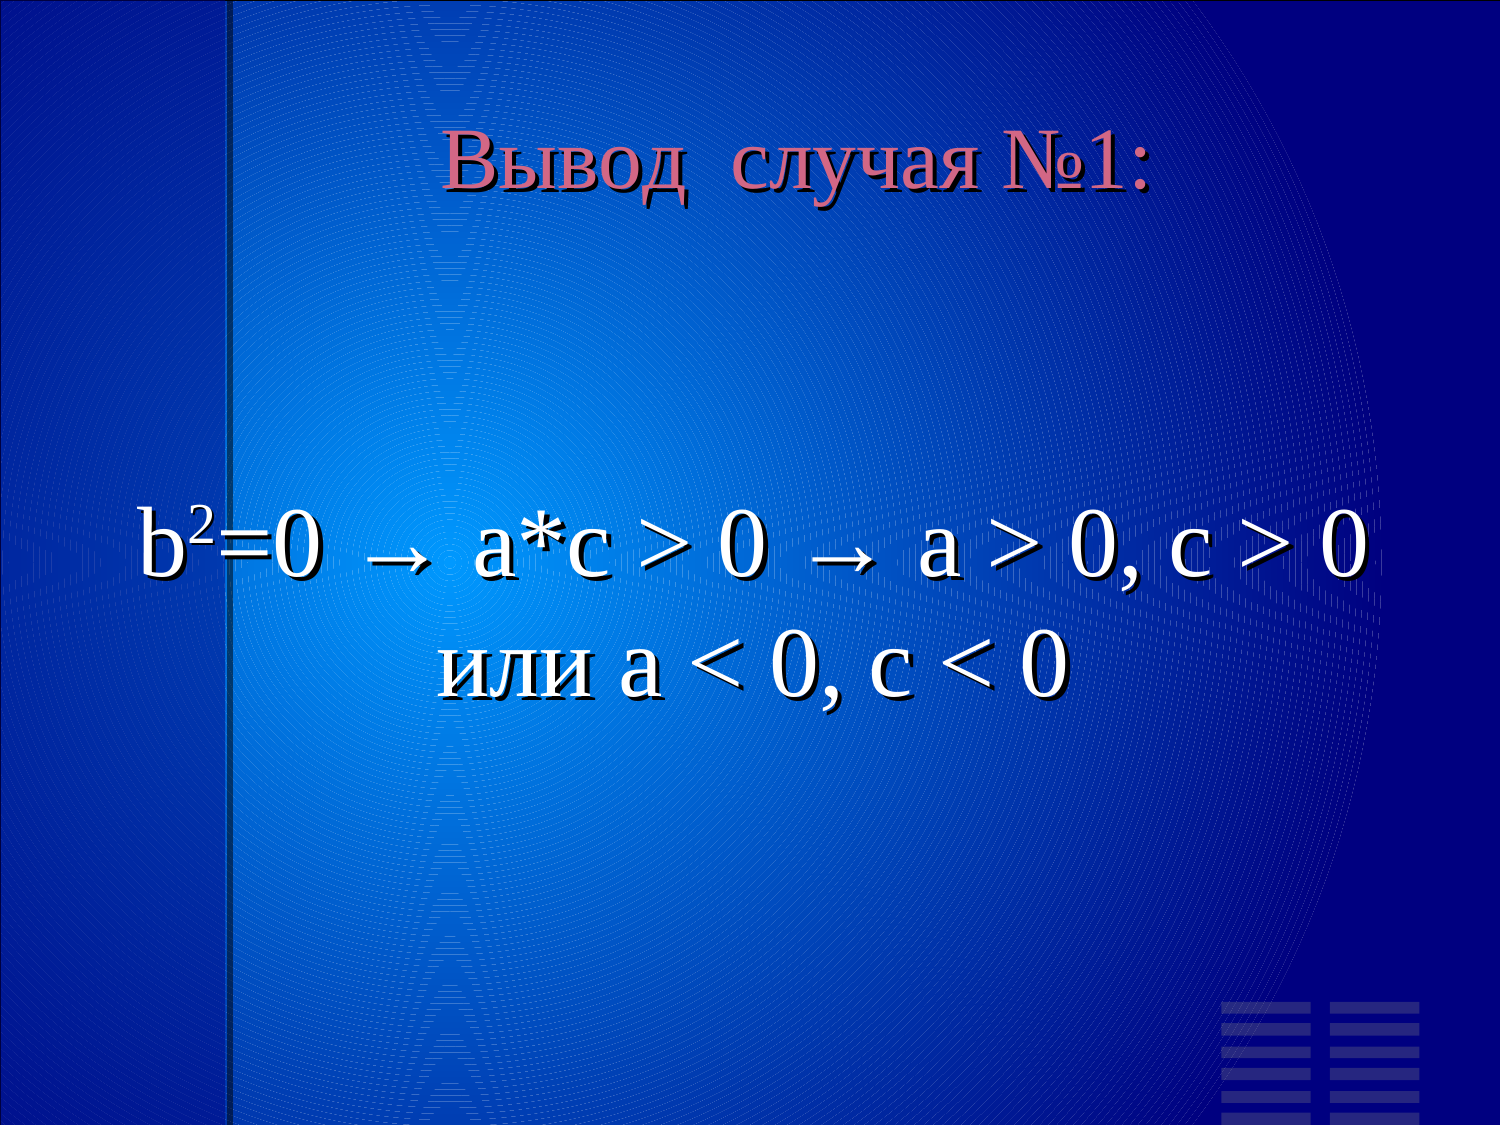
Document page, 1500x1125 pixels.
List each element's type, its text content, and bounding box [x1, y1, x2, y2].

title Вывод случая №1: [82, 93, 1432, 324]
list b2=0 → a*c > 0 → a > 0, c > 0 или а < 0, с < 0 [70, 468, 1437, 832]
